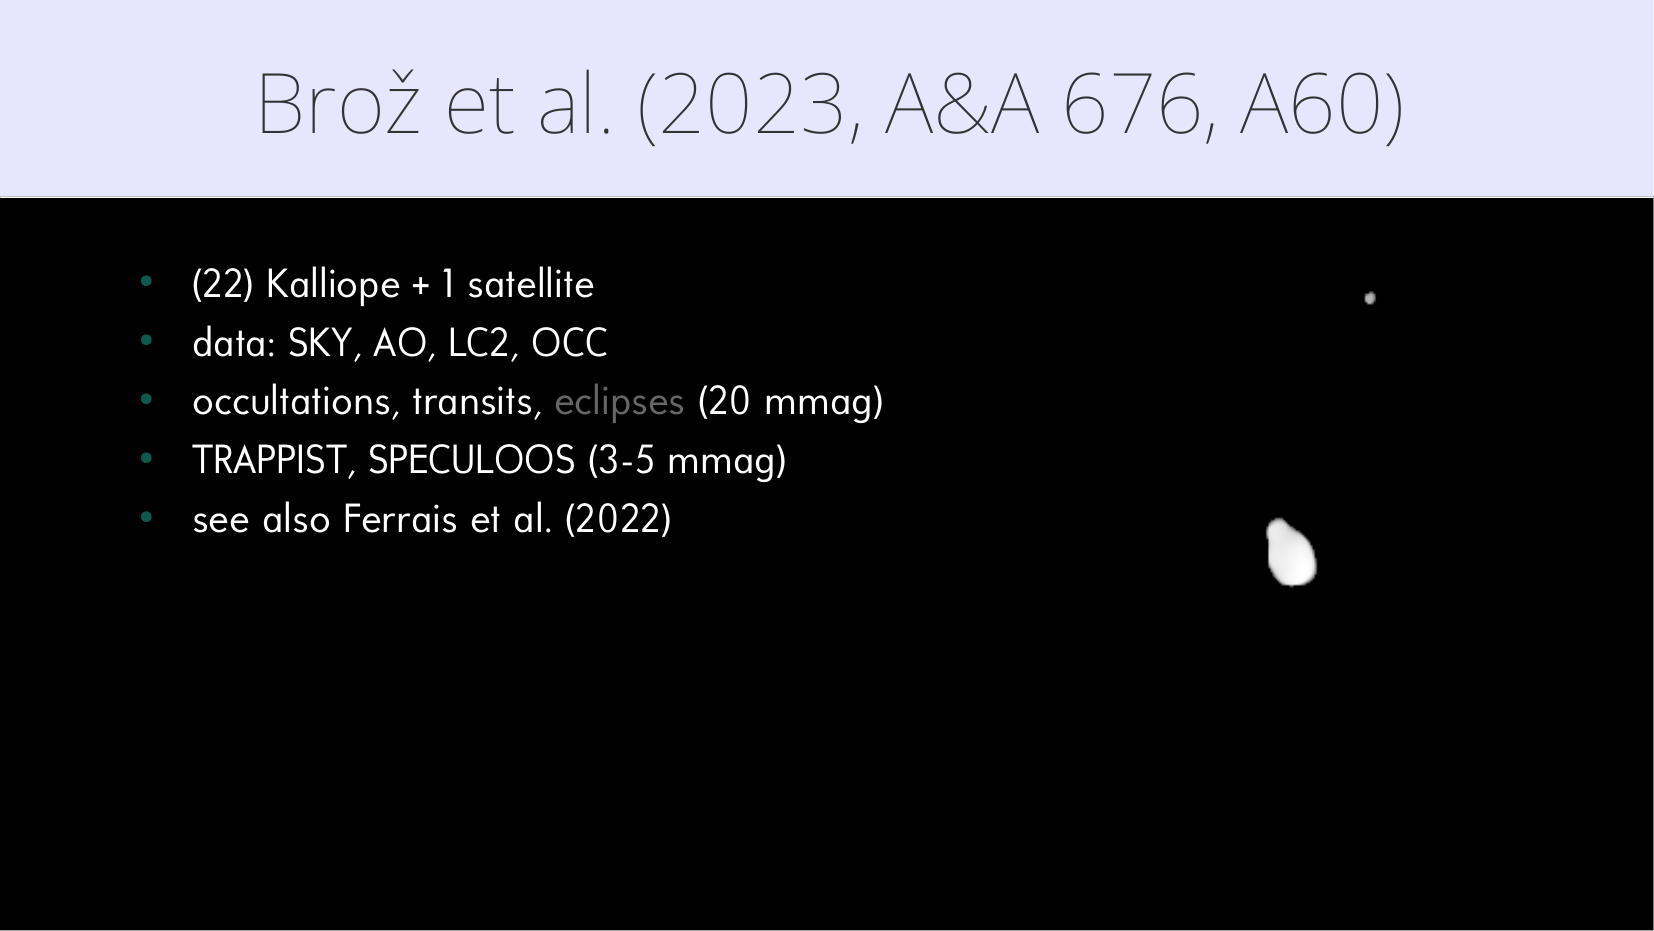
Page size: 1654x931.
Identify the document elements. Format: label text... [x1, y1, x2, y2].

picture [975, 246, 1605, 875]
text_box [0, 198, 1654, 931]
title Brož et al. (2023, A&A 676, A60) [124, 23, 1537, 179]
list (22) Kalliope + 1 satellite data: SKY, AO, LC2, OCC occultations, transits, eclipses (20 mmag) TRAPPIST, SPECULOOS (3-5 mmag) see also Ferrais et al. (2022) [121, 258, 975, 798]
